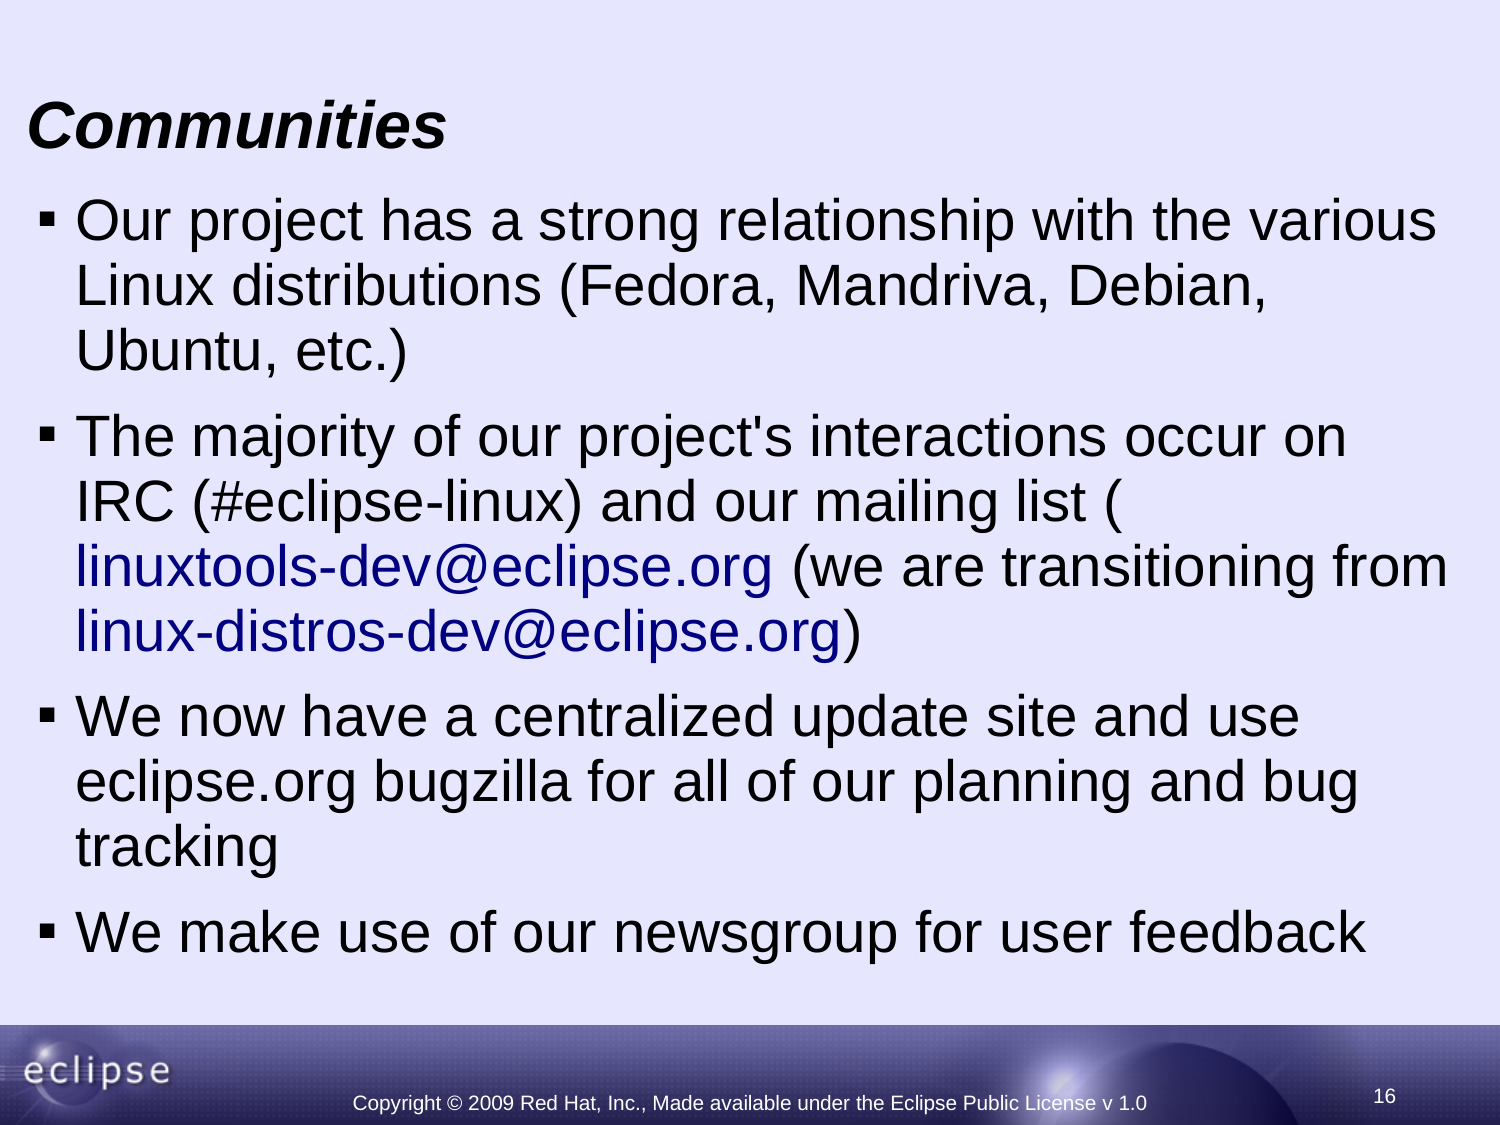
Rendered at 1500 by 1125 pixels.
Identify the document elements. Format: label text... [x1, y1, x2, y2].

list Our project has a strong relationship with the various Linux distributions (Fedora, Mandriva, Debian, Ubuntu, etc.) The majority of our project's interactions occur on IRC (#eclipse-linux) and our mailing list (linuxtools-dev@eclipse.org (we are transitioning from linux-distros-dev@eclipse.org) We now have a centralized update site and use eclipse.org bugzilla for all of our planning and bug tracking We make use of our newsgroup for user feedback [37, 187, 1463, 1021]
picture [0, 1025, 1500, 1125]
title Communities [26, 84, 1474, 172]
